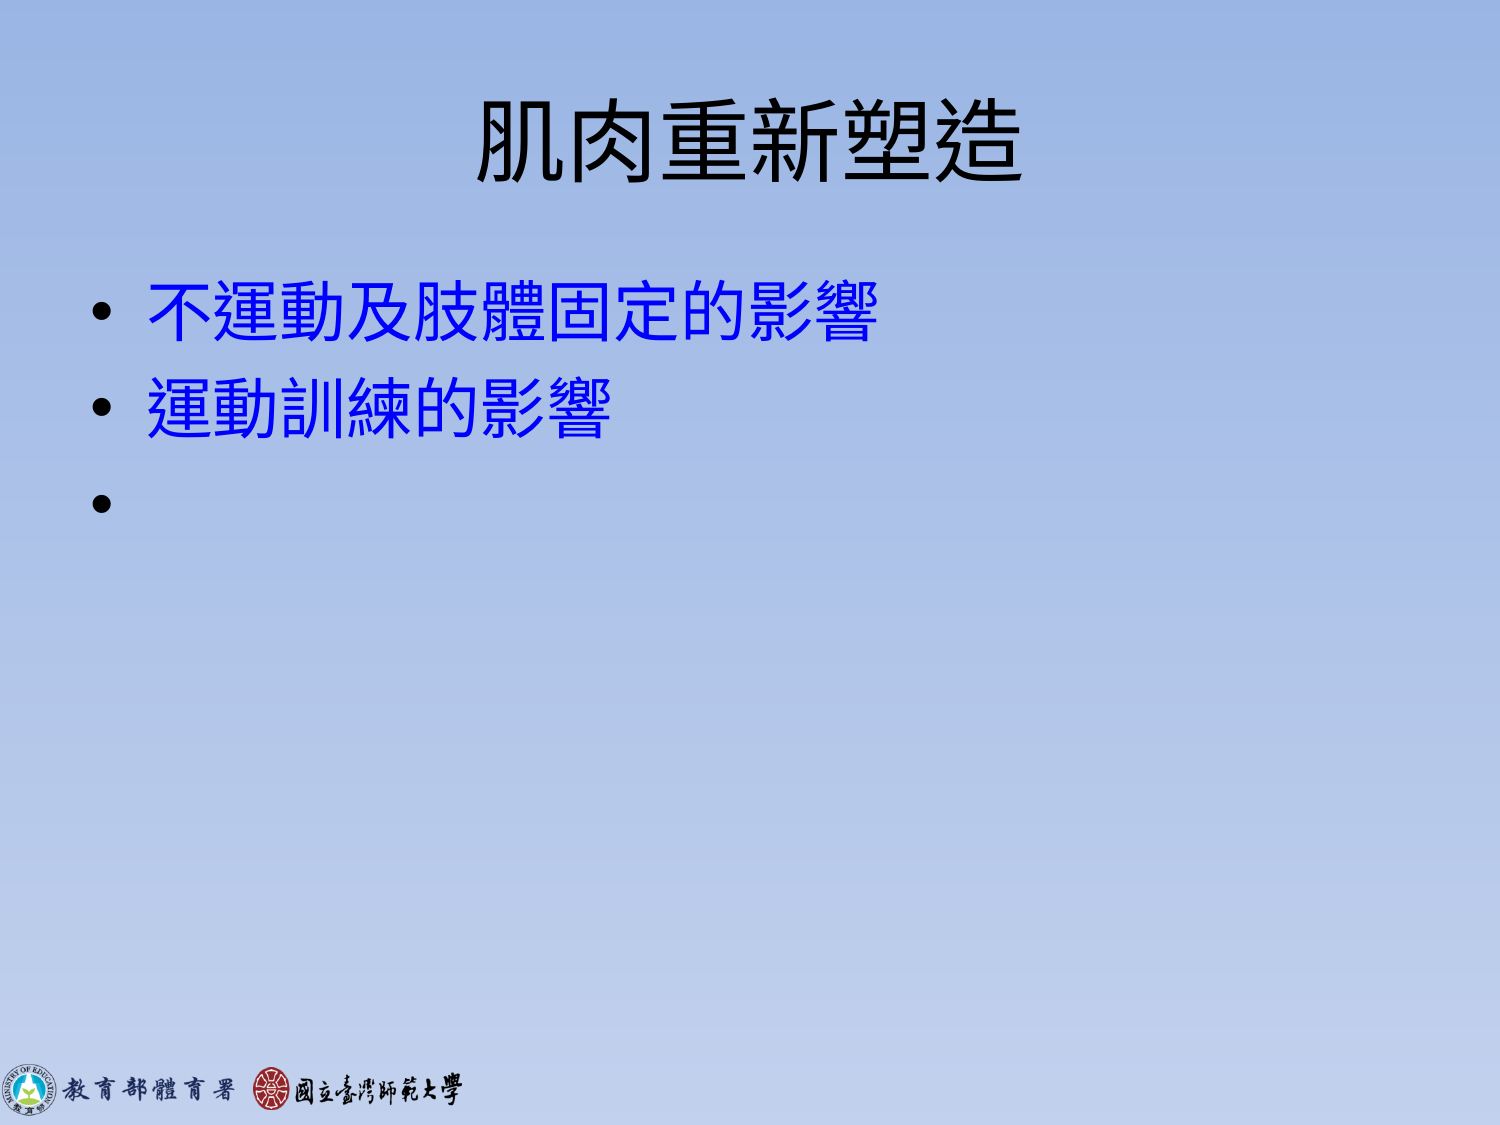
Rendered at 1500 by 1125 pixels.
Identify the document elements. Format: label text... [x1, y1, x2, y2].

list 不運動及肢體固定的影響 運動訓練的影響 [75, 262, 1426, 1005]
title 肌肉重新塑造 [75, 45, 1426, 233]
